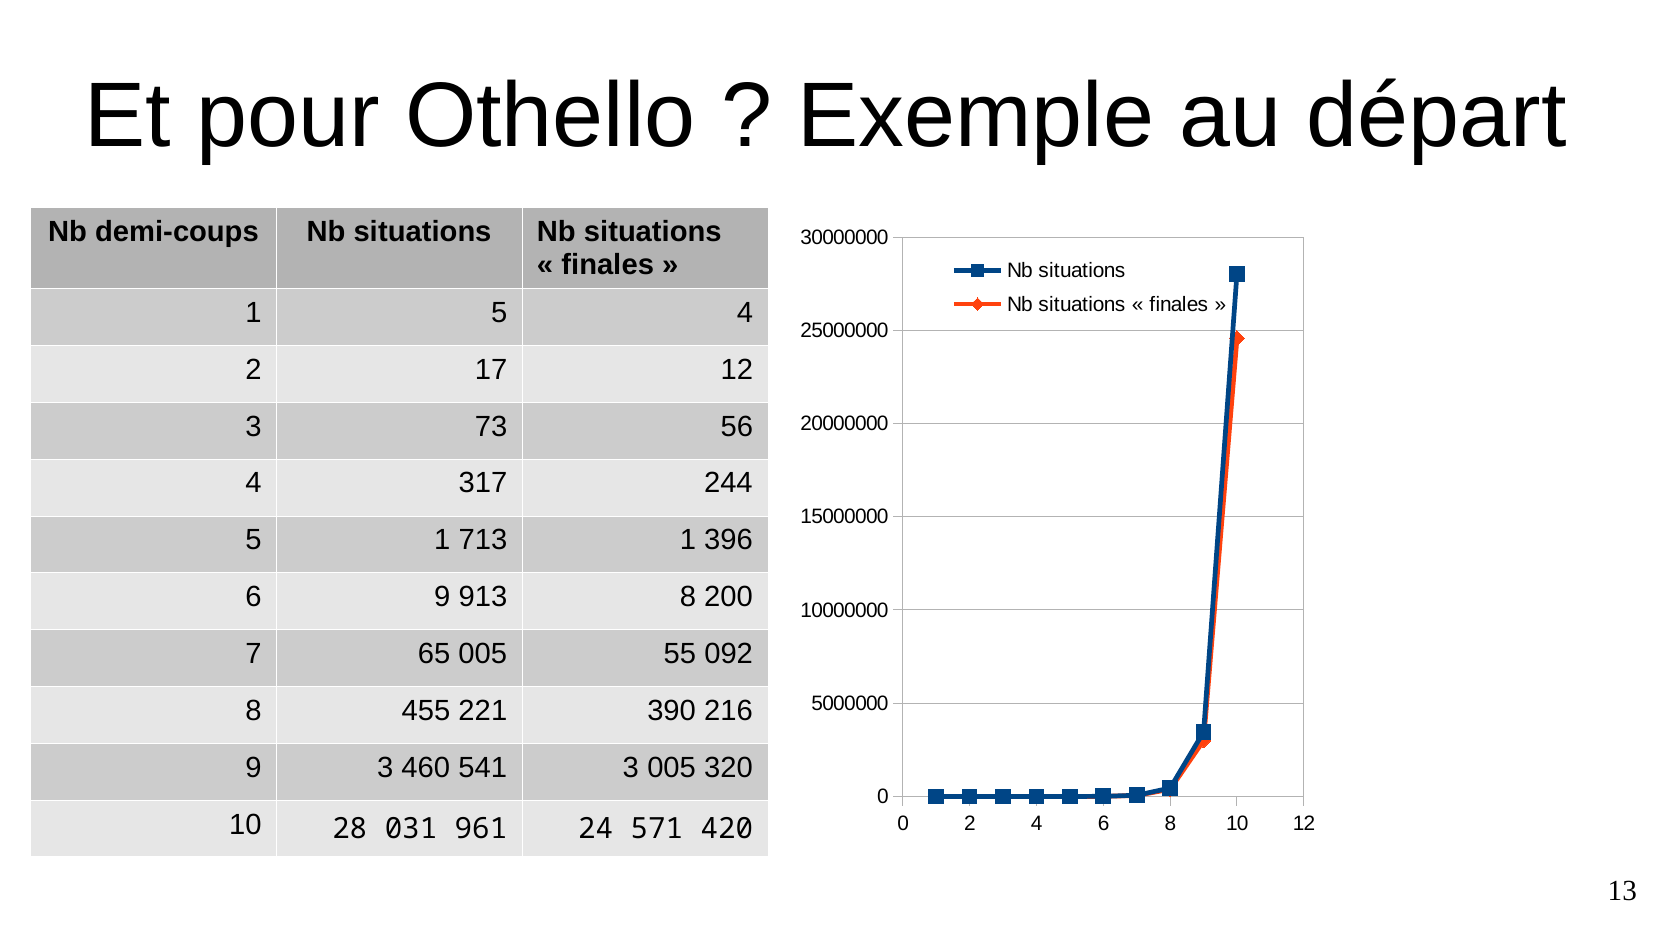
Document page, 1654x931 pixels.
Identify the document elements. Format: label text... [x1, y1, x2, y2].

table_cell 4 [523, 289, 768, 345]
table_cell 1 713 [277, 517, 522, 572]
table_cell 317 [277, 460, 522, 516]
table_cell 24 571 420 [523, 801, 768, 856]
table_header Nb demi-coups [31, 208, 276, 288]
table_cell 9 [31, 744, 276, 800]
table_cell 455 221 [277, 687, 522, 743]
table_cell 4 [31, 460, 276, 516]
table_cell 1 [31, 289, 276, 345]
table_cell 3 460 541 [277, 744, 522, 800]
table_cell 244 [523, 460, 768, 516]
table_cell 5 [277, 289, 522, 345]
table_cell 56 [523, 403, 768, 459]
table_cell 73 [277, 403, 522, 459]
table_cell 12 [523, 346, 768, 402]
table_cell 8 200 [523, 573, 768, 629]
table_cell 5 [31, 517, 276, 572]
table_header Nb situations [277, 208, 522, 288]
chart [783, 212, 1630, 848]
table_cell 17 [277, 346, 522, 402]
table_cell 9 913 [277, 573, 522, 629]
table_cell 3 [31, 403, 276, 459]
table_cell 55 092 [523, 630, 768, 686]
table_cell 7 [31, 630, 276, 686]
table_cell 2 [31, 346, 276, 402]
table_cell 6 [31, 573, 276, 629]
table_cell 8 [31, 687, 276, 743]
table_cell 65 005 [277, 630, 522, 686]
table_cell 3 005 320 [523, 744, 768, 800]
table_header Nb situations « finales » [523, 208, 768, 288]
table_cell 10 [31, 801, 276, 856]
title Et pour Othello ? Exemple au départ [82, 37, 1571, 193]
table_cell 1 396 [523, 517, 768, 572]
table_cell 390 216 [523, 687, 768, 743]
table_cell 28 031 961 [277, 801, 522, 856]
